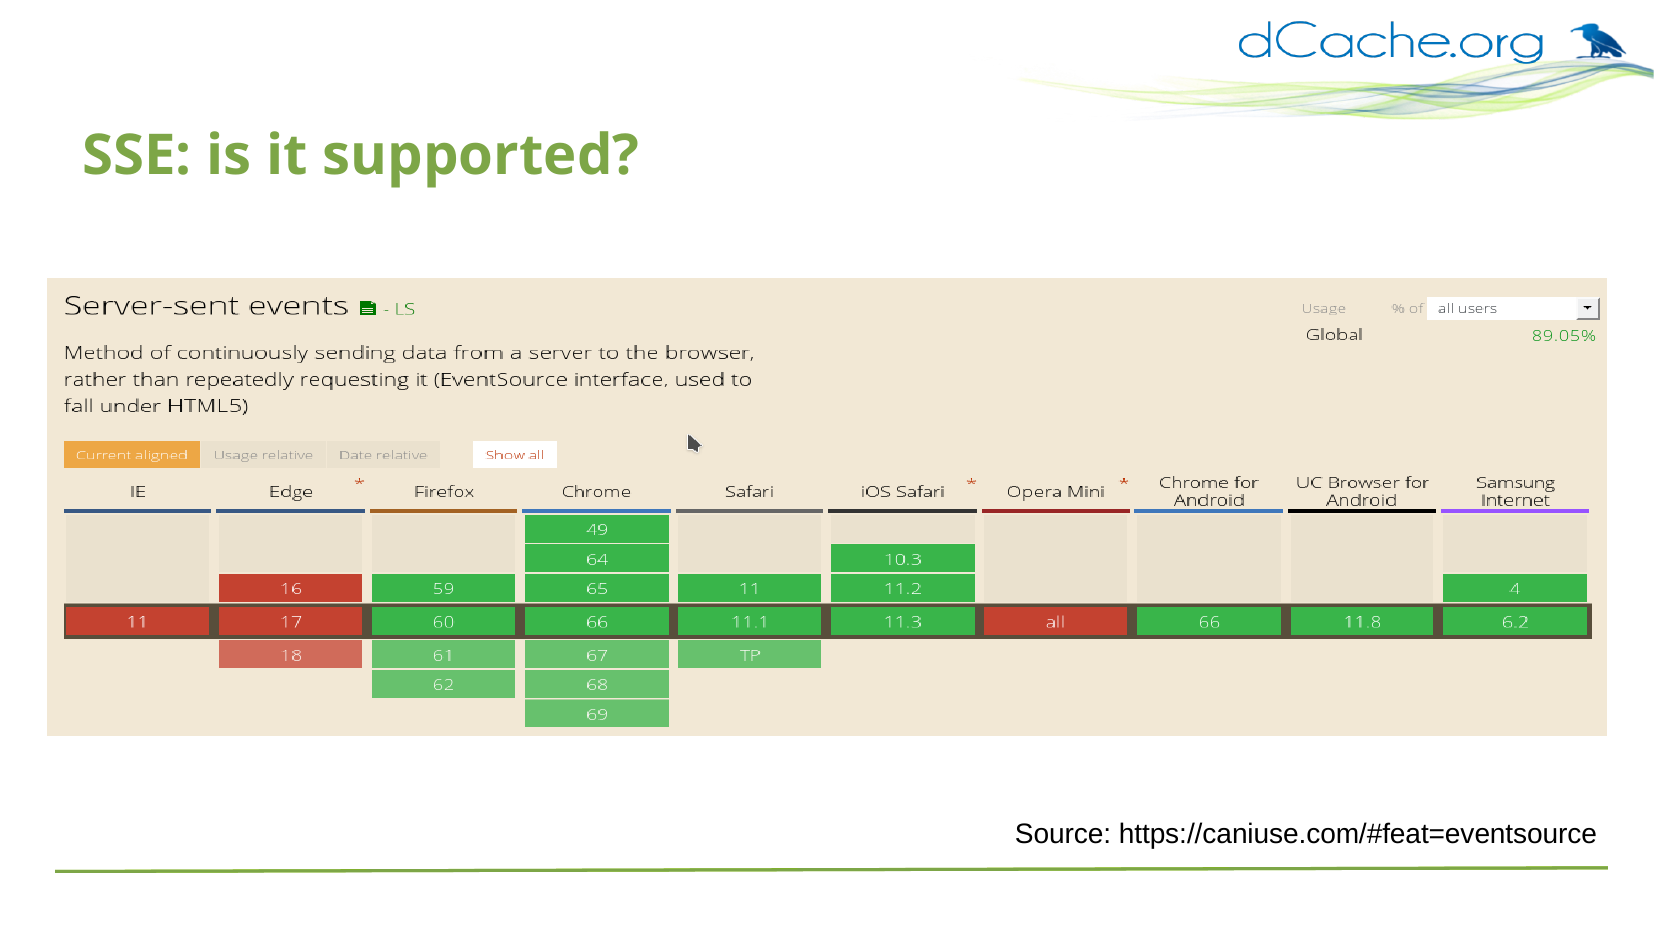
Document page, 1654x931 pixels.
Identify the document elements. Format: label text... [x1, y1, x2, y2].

picture [956, 12, 1654, 127]
text_box Source: https://caniuse.com/#feat=eventsource [714, 810, 1613, 864]
picture [47, 278, 1607, 736]
title SSE: is it supported? [82, 116, 1605, 189]
